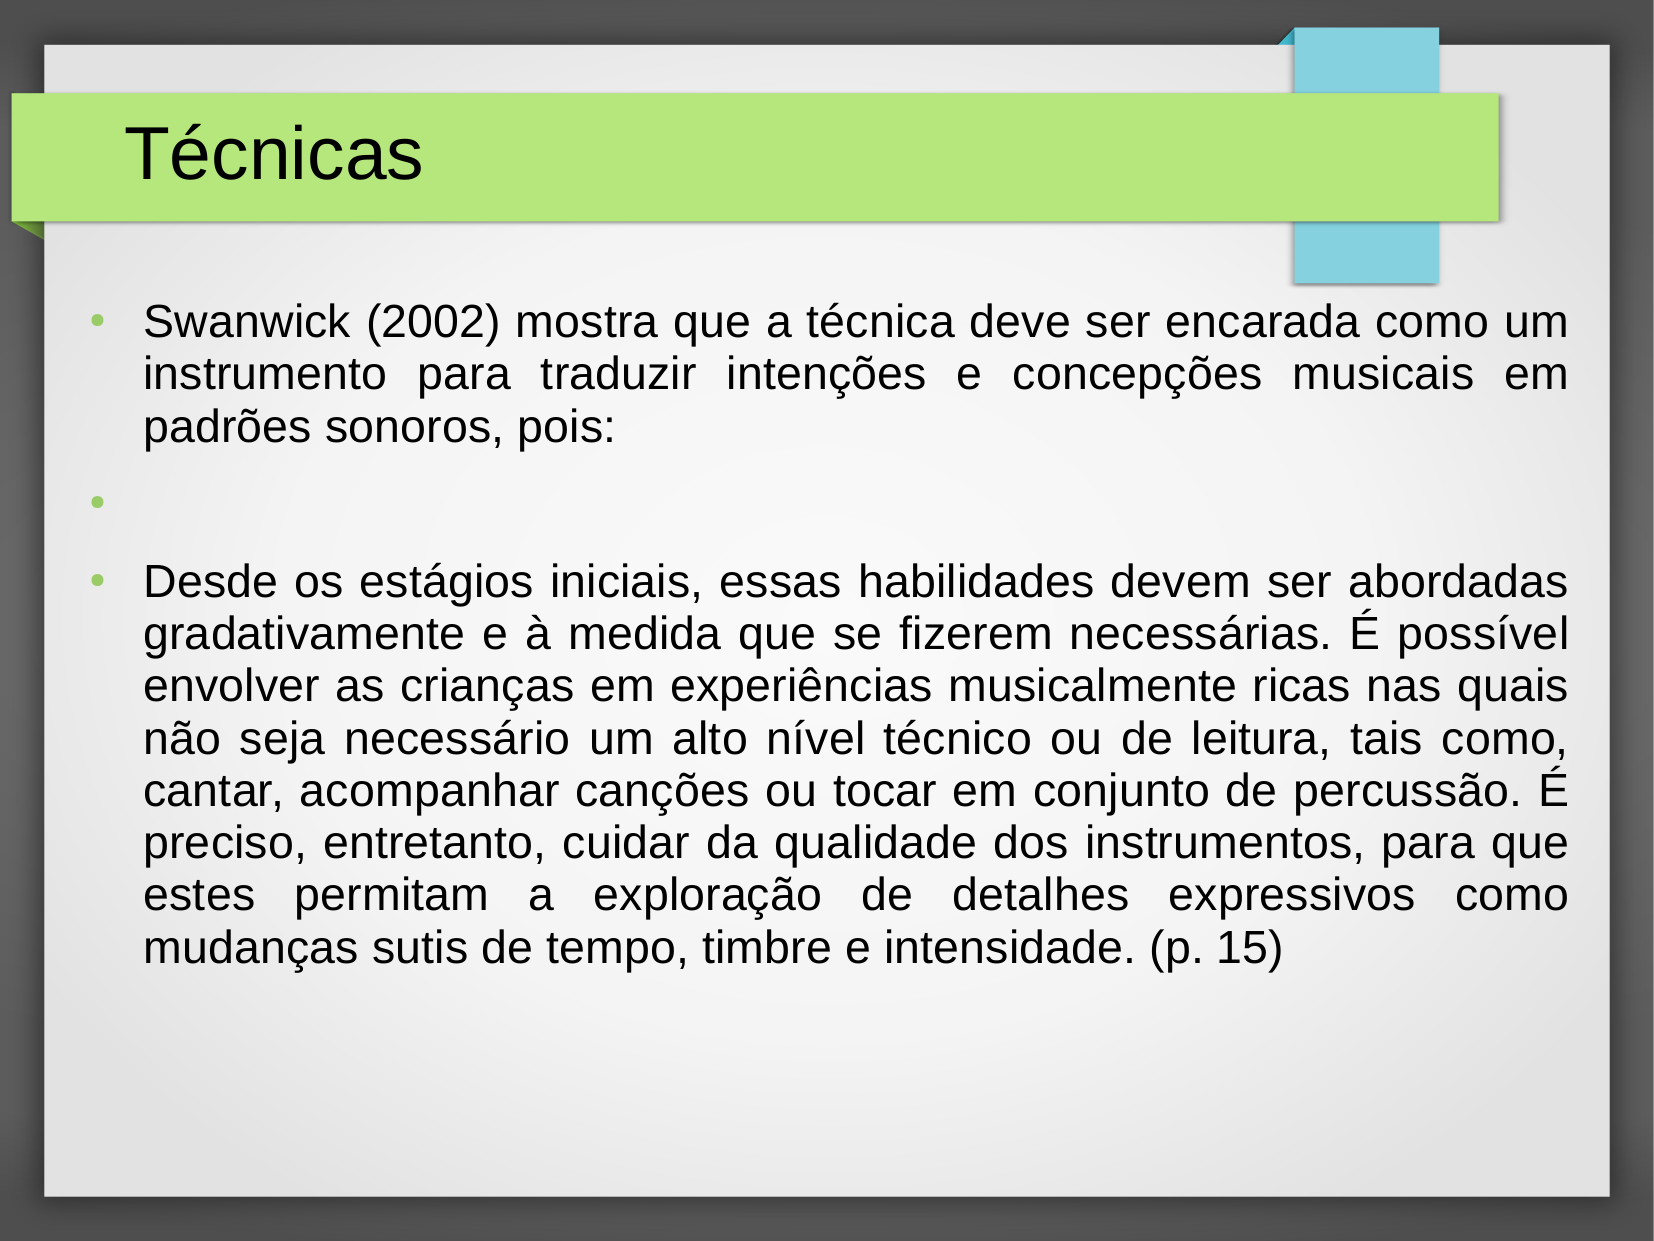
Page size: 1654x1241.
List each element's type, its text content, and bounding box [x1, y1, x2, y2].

list Swanwick (2002) mostra que a técnica deve ser encarada como um instrumento para traduzir intenções e concepções musicais em padrões sonoros, pois: Desde os estágios iniciais, essas habilidades devem ser abordadas gradativamente e à medida que se fizerem necessárias. É possível envolver as crianças em experiências musicalmente ricas nas quais não seja necessário um alto nível técnico ou de leitura, tais como, cantar, acompanhar canções ou tocar em conjunto de percussão. É preciso, entretanto, cuidar da qualidade dos instrumentos, para que estes permitam a exploração de detalhes expressivos como mudanças sutis de tempo, timbre e intensidade. (p. 15) [82, 295, 1571, 1015]
picture [0, 0, 1654, 1241]
title Técnicas [82, 94, 1264, 213]
